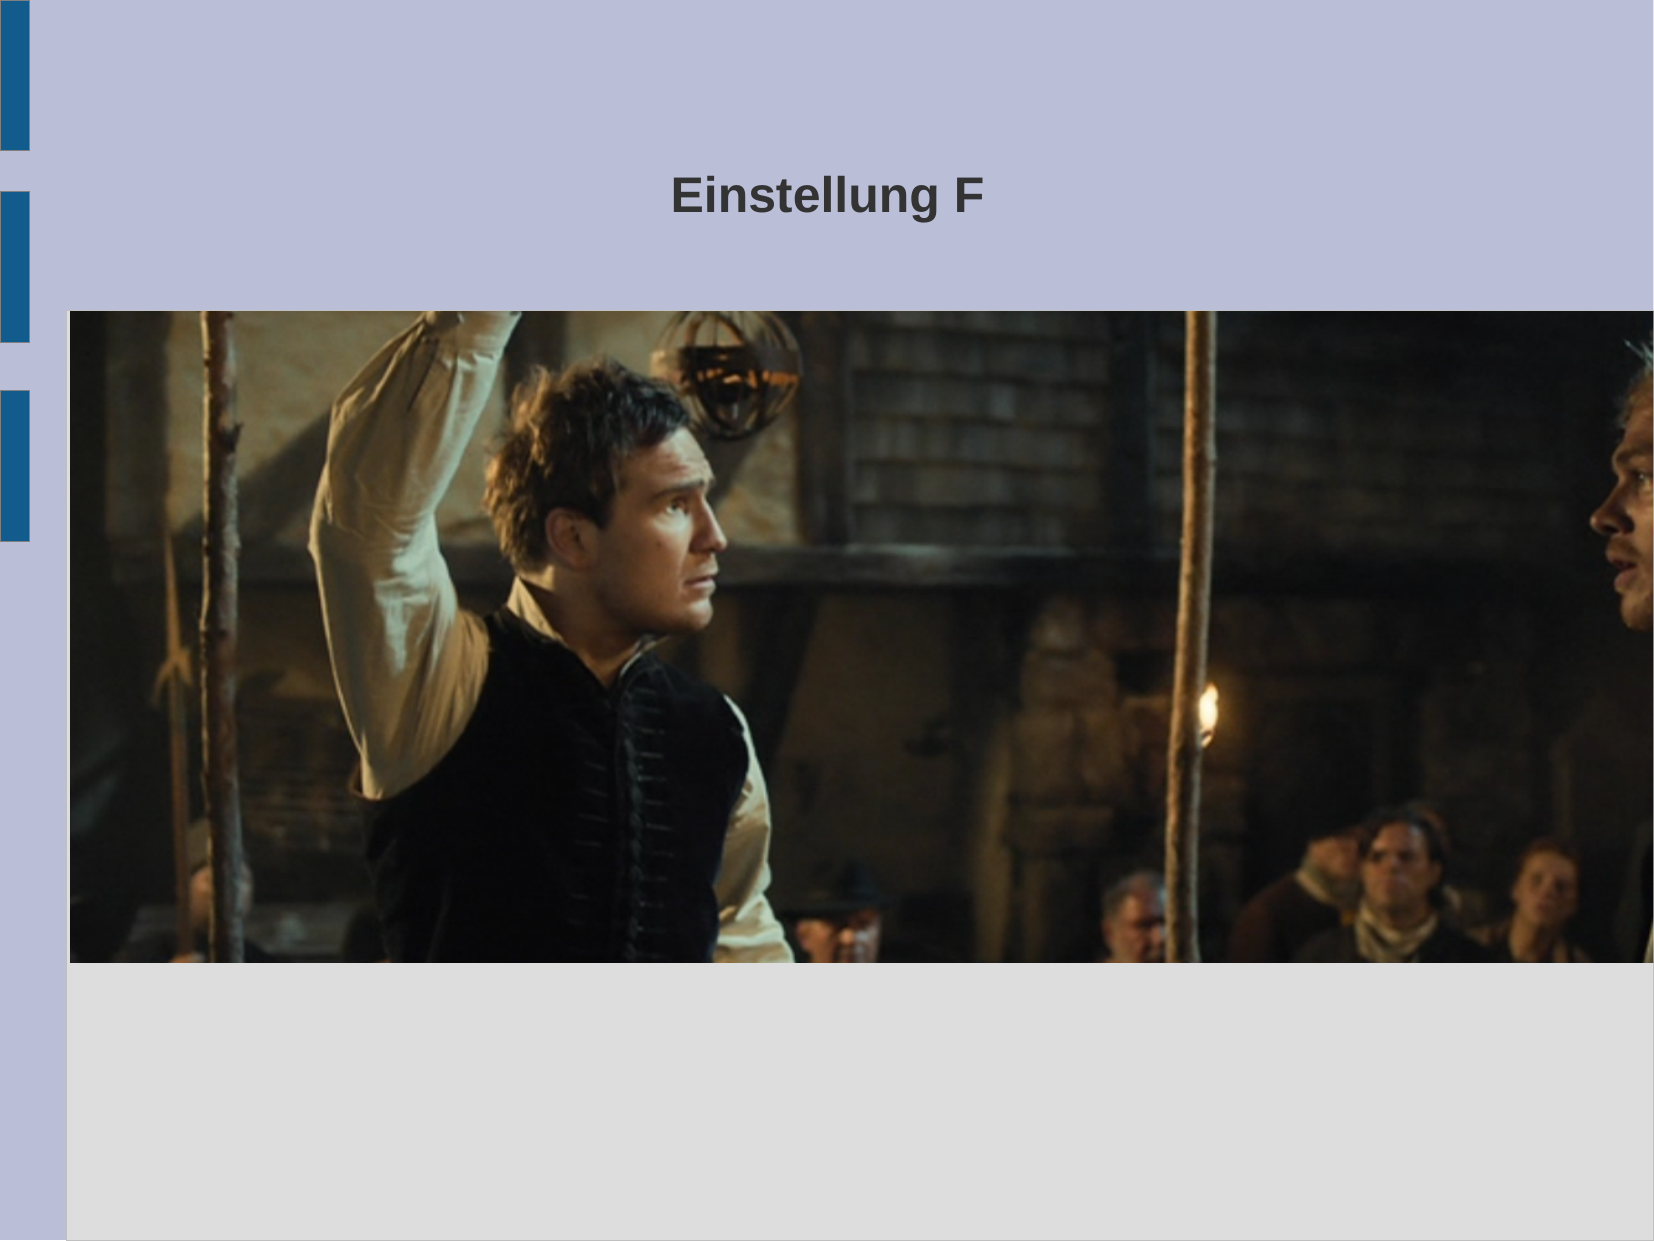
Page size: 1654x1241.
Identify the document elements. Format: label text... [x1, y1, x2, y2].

title Einstellung F [121, 91, 1534, 299]
picture [70, 311, 1654, 964]
